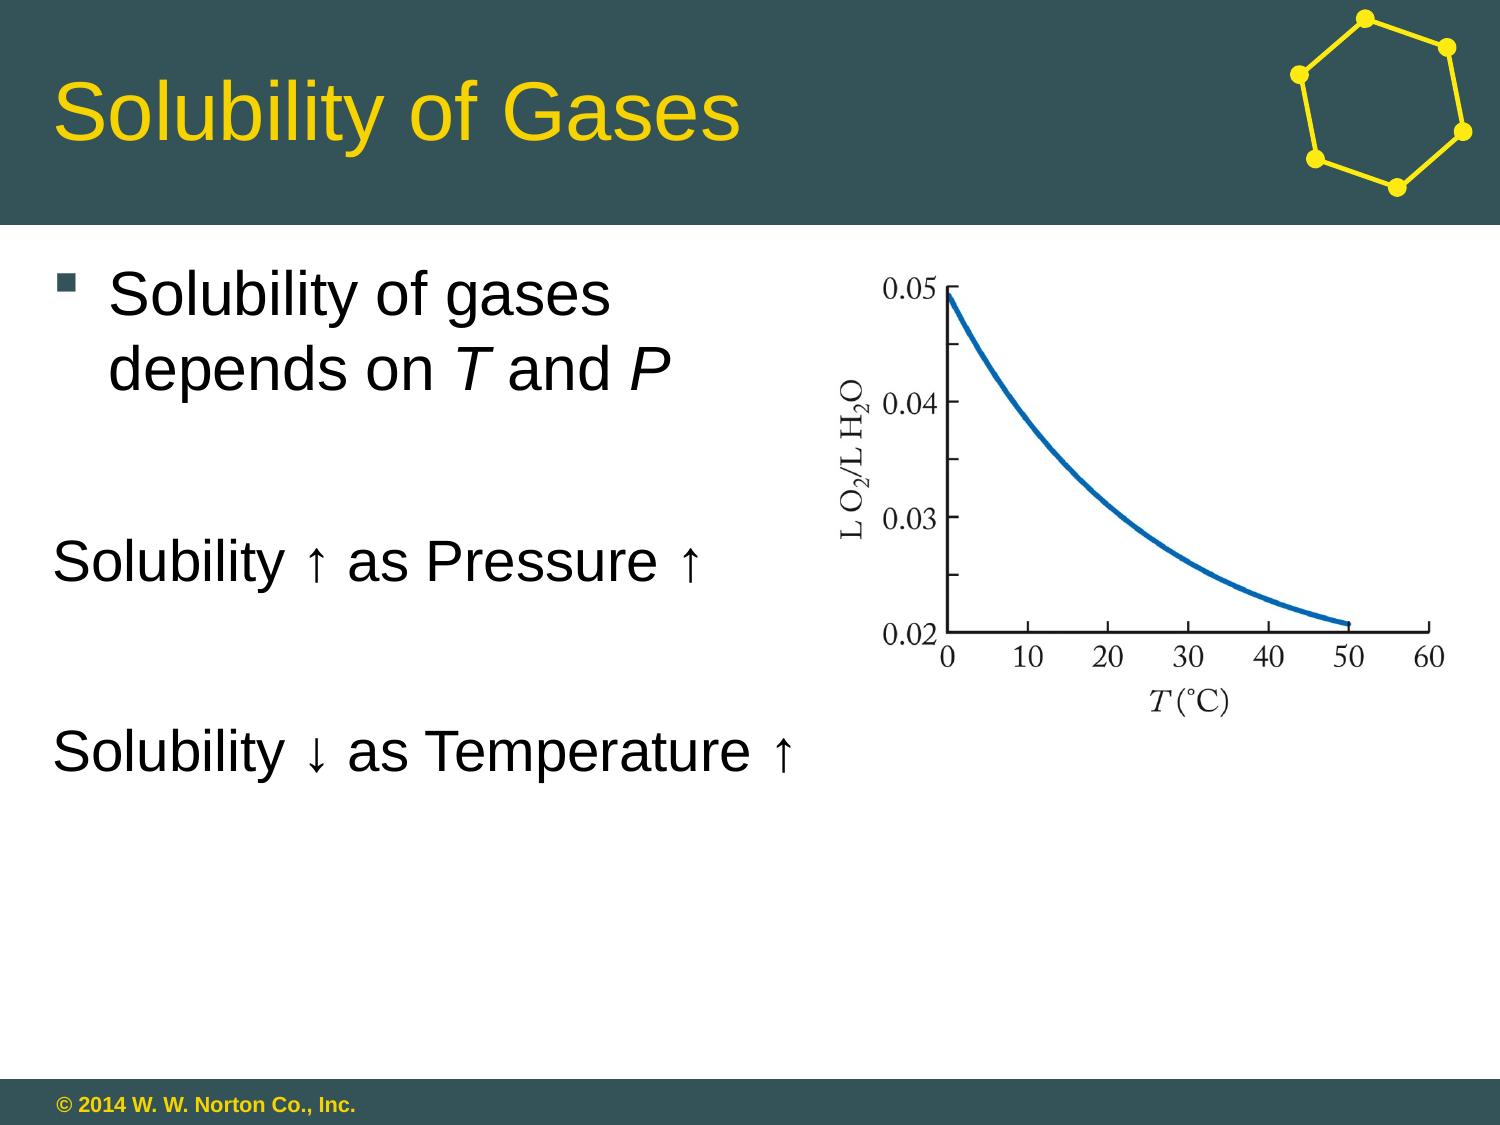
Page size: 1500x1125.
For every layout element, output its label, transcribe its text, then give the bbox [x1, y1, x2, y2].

title Solubility of Gases [37, 19, 1118, 195]
list Solubility of gases depends on T and P Solubility ↑ as Pressure ↑ Solubility ↓ as Temperature ↑ [37, 245, 850, 988]
picture [825, 262, 1453, 729]
